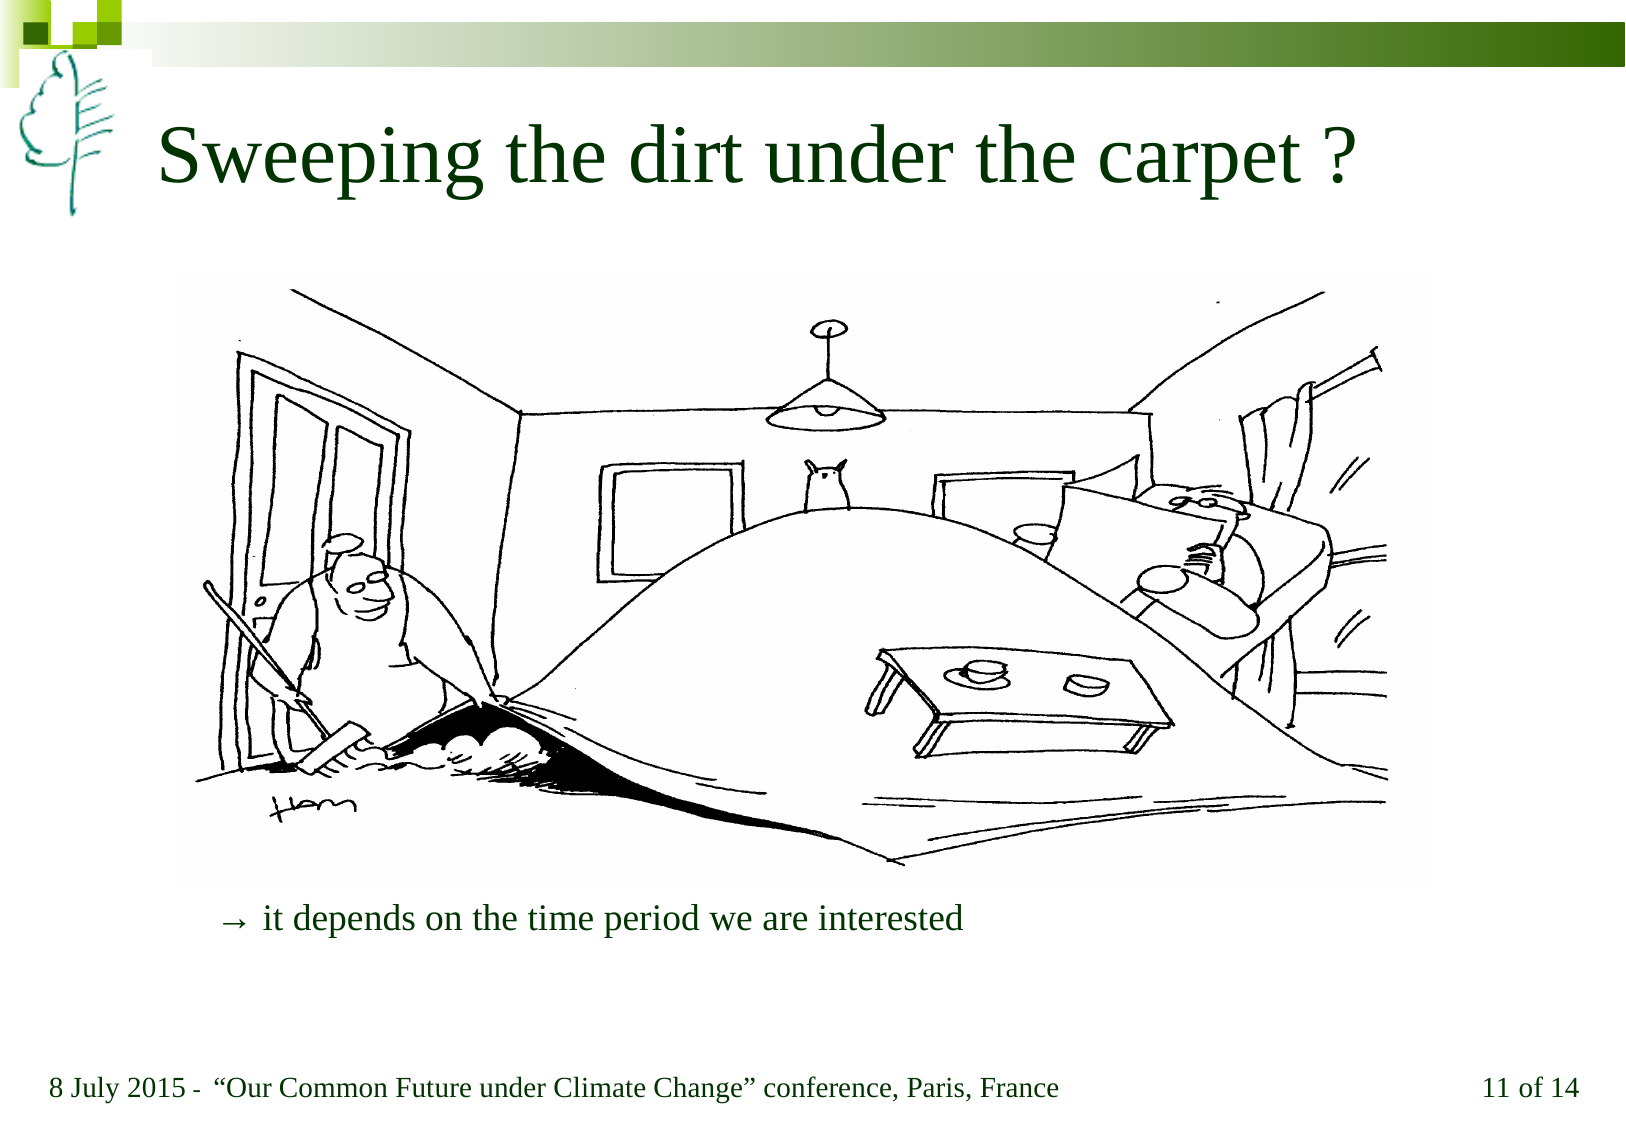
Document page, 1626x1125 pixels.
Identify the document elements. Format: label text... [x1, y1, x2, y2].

picture [178, 276, 1430, 886]
picture [19, 49, 152, 220]
text_box → it depends on the time period we are interested [200, 885, 1406, 946]
title Sweeping the dirt under the carpet ? [141, 91, 1571, 207]
